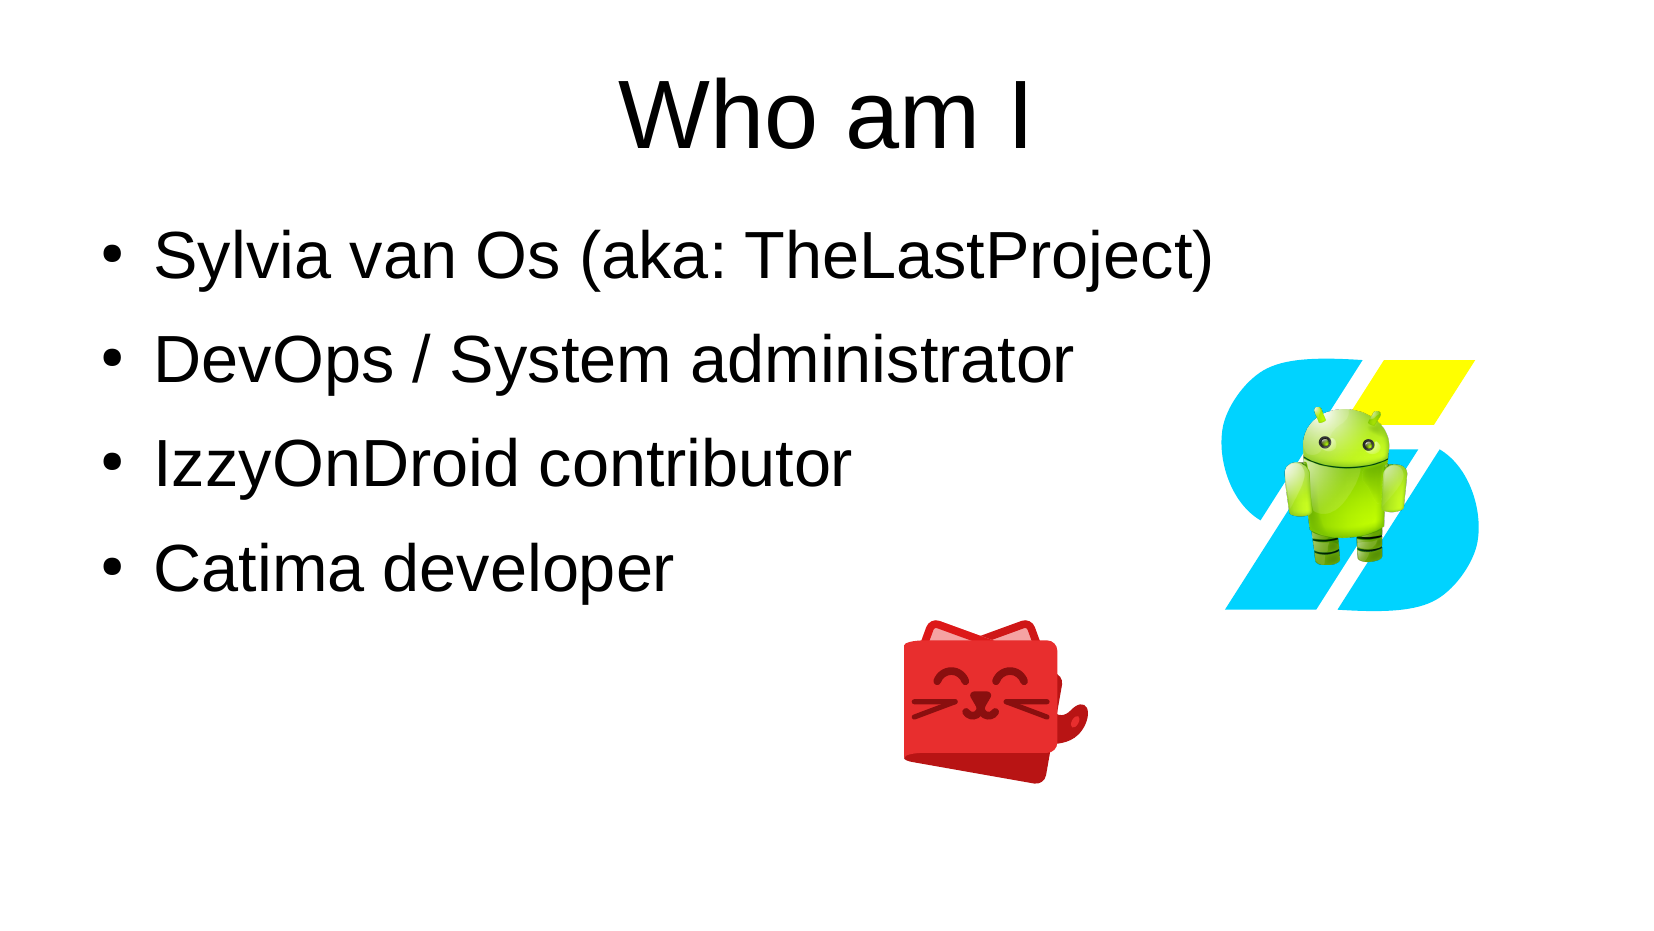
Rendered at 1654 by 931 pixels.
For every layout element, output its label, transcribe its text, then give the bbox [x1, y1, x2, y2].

picture [1200, 337, 1499, 636]
title Who am I [82, 37, 1571, 193]
picture [846, 562, 1126, 841]
list Sylvia van Os (aka: TheLastProject) DevOps / System administrator IzzyOnDroid contributor Catima developer [82, 217, 1571, 758]
